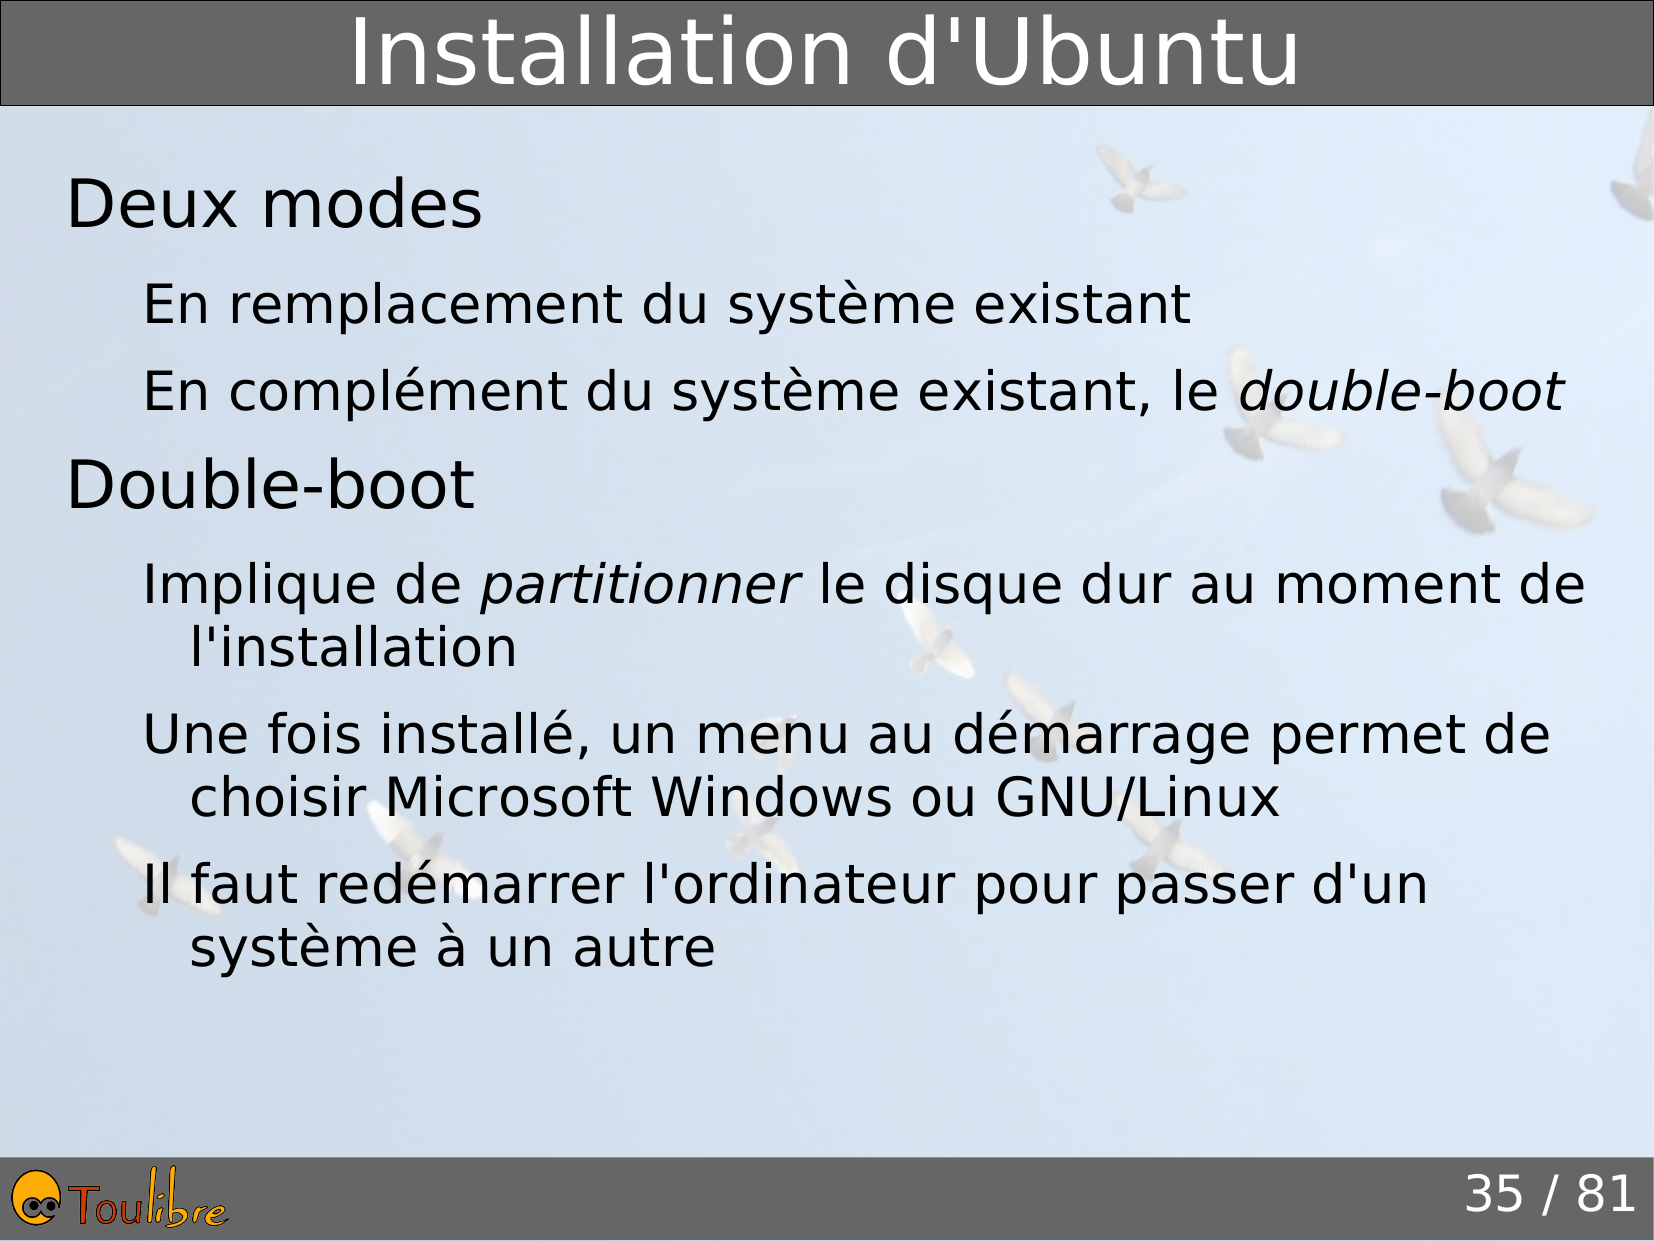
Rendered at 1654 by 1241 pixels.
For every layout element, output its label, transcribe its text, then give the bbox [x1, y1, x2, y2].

picture [11, 1165, 229, 1228]
list Deux modes En remplacement du système existant En complément du système existant, le double-boot Double-boot Implique de partitionner le disque dur au moment de l'installation Une fois installé, un menu au démarrage permet de choisir Microsoft Windows ou GNU/Linux Il faut redémarrer l'ordinateur pour passer d'un système à un autre [47, 165, 1609, 1076]
title Installation d'Ubuntu [0, 0, 1654, 107]
